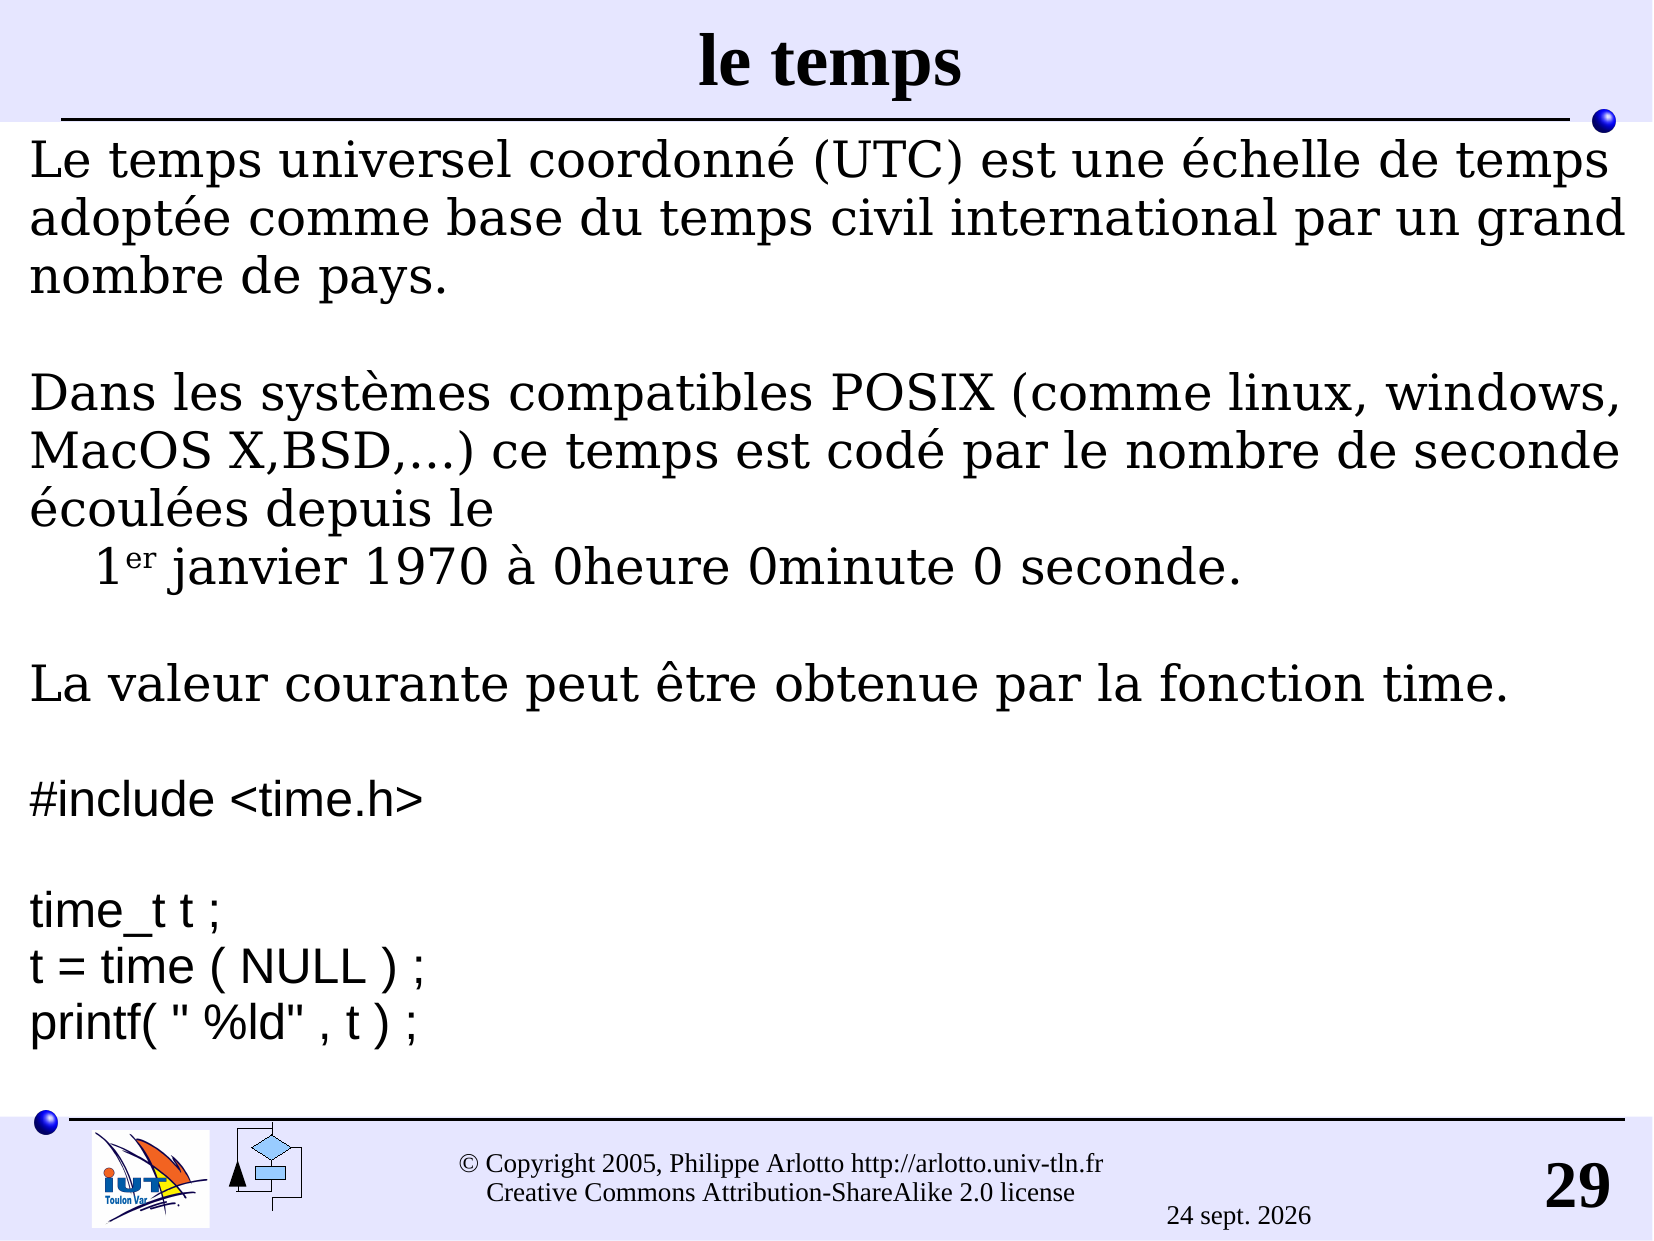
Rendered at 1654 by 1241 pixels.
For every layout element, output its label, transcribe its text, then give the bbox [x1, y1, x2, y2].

title le temps [95, 14, 1585, 107]
text_box Le temps universel coordonné (UTC) est une échelle de temps adoptée comme base du temps civil international par un grand nombre de pays. Dans les systèmes compatibles POSIX (comme linux, windows, MacOS X,BSD,...) ce temps est codé par le nombre de seconde écoulées depuis le 1er janvier 1970 à 0heure 0minute 0 seconde. La valeur courante peut être obtenue par la fonction time. #include <time.h> time_t t ; t = time ( NULL ) ; printf( " %ld" , t ) ; [29, 130, 1628, 1110]
